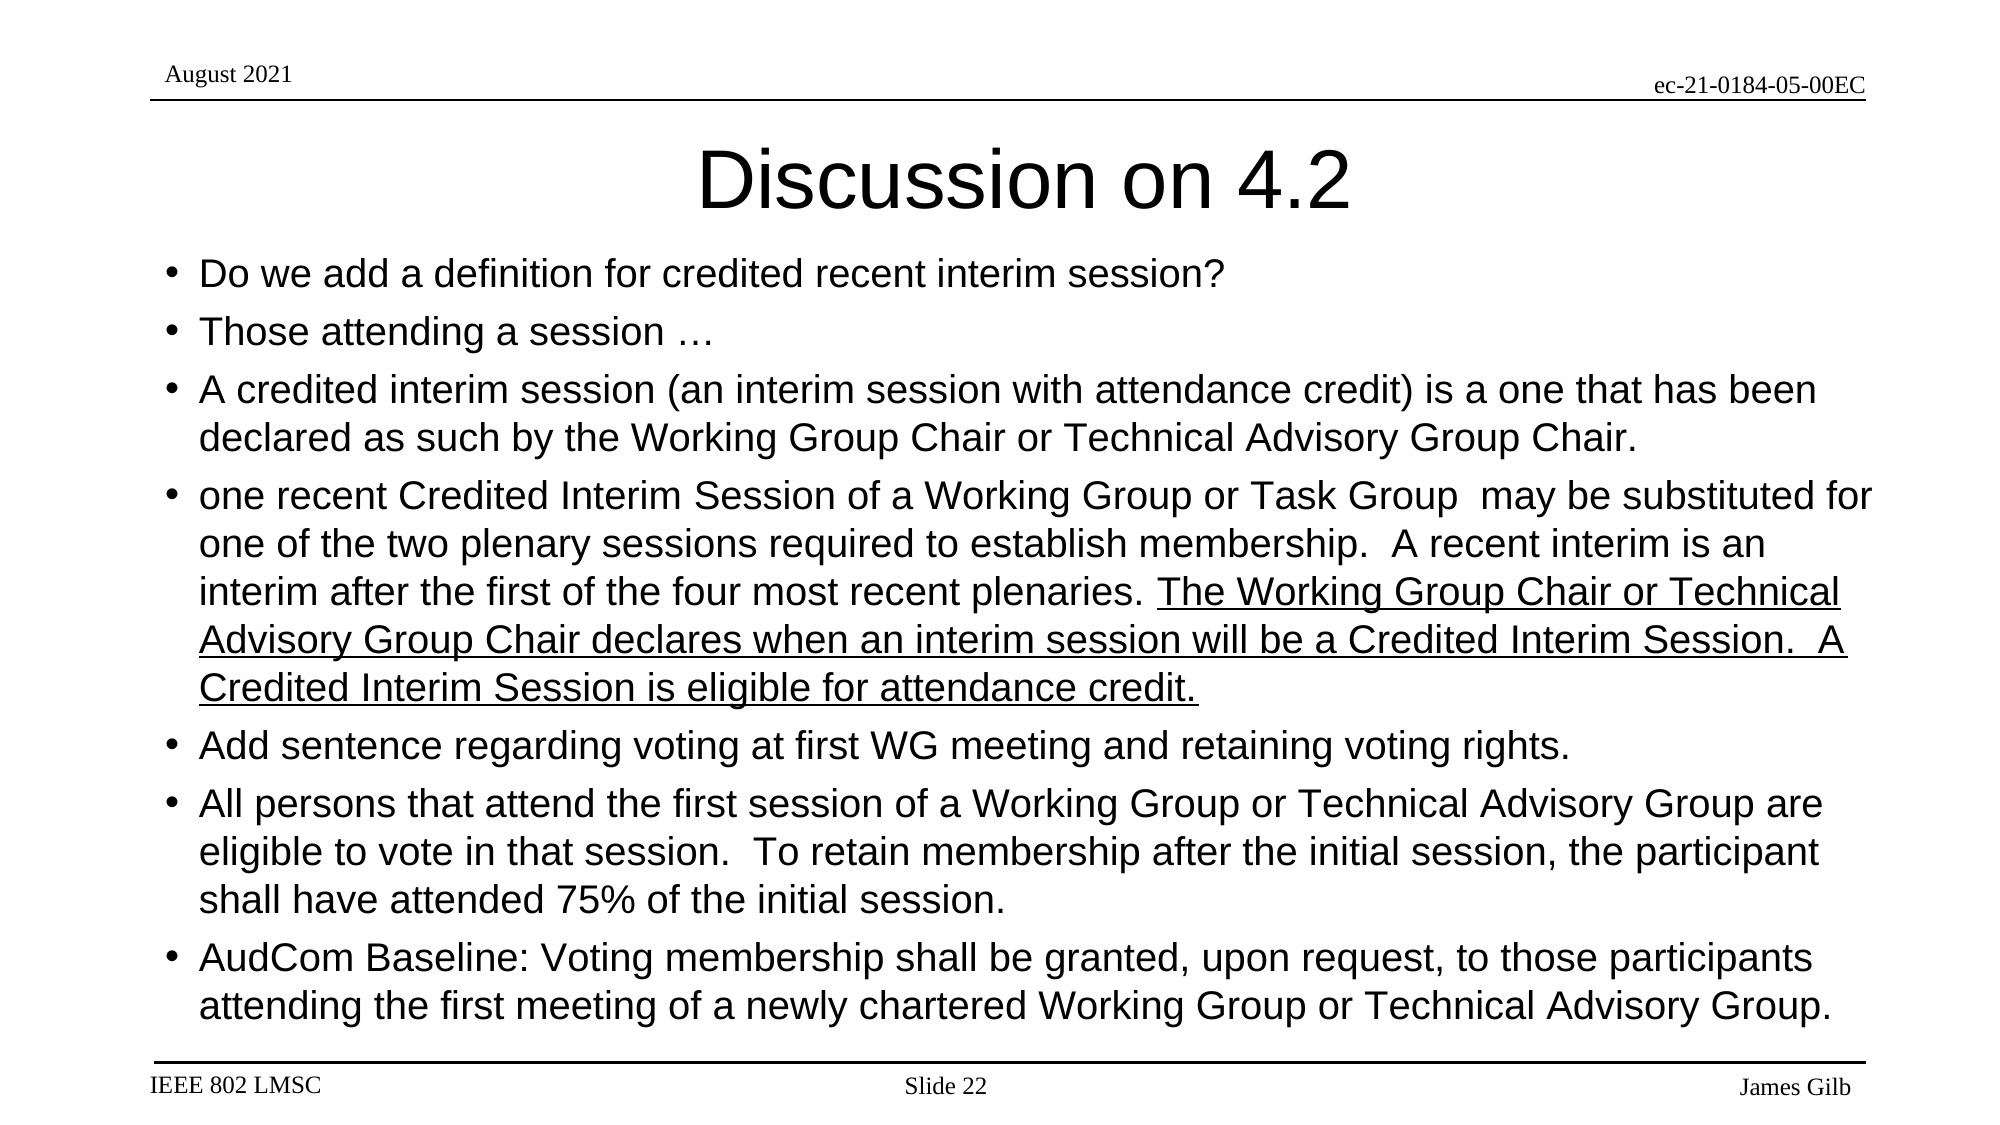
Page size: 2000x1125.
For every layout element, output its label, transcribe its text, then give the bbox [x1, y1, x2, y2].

title Discussion on 4.2 [149, 112, 1900, 238]
list Do we add a definition for credited recent interim session? Those attending a session … A credited interim session (an interim session with attendance credit) is a one that has been declared as such by the Working Group Chair or Technical Advisory Group Chair. one recent Credited Interim Session of a Working Group or Task Group may be substituted for one of the two plenary sessions required to establish membership. A recent interim is an interim after the first of the four most recent plenaries. The Working Group Chair or Technical Advisory Group Chair declares when an interim session will be a Credited Interim Session. A Credited Interim Session is eligible for attendance credit. Add sentence regarding voting at first WG meeting and retaining voting rights. All persons that attend the first session of a Working Group or Technical Advisory Group are eligible to vote in that session. To retain membership after the initial session, the participant shall have attended 75% of the initial session. AudCom Baseline: Voting membership shall be granted, upon request, to those participants attending the first meeting of a newly chartered Working Group or Technical Advisory Group. [149, 239, 1900, 1051]
